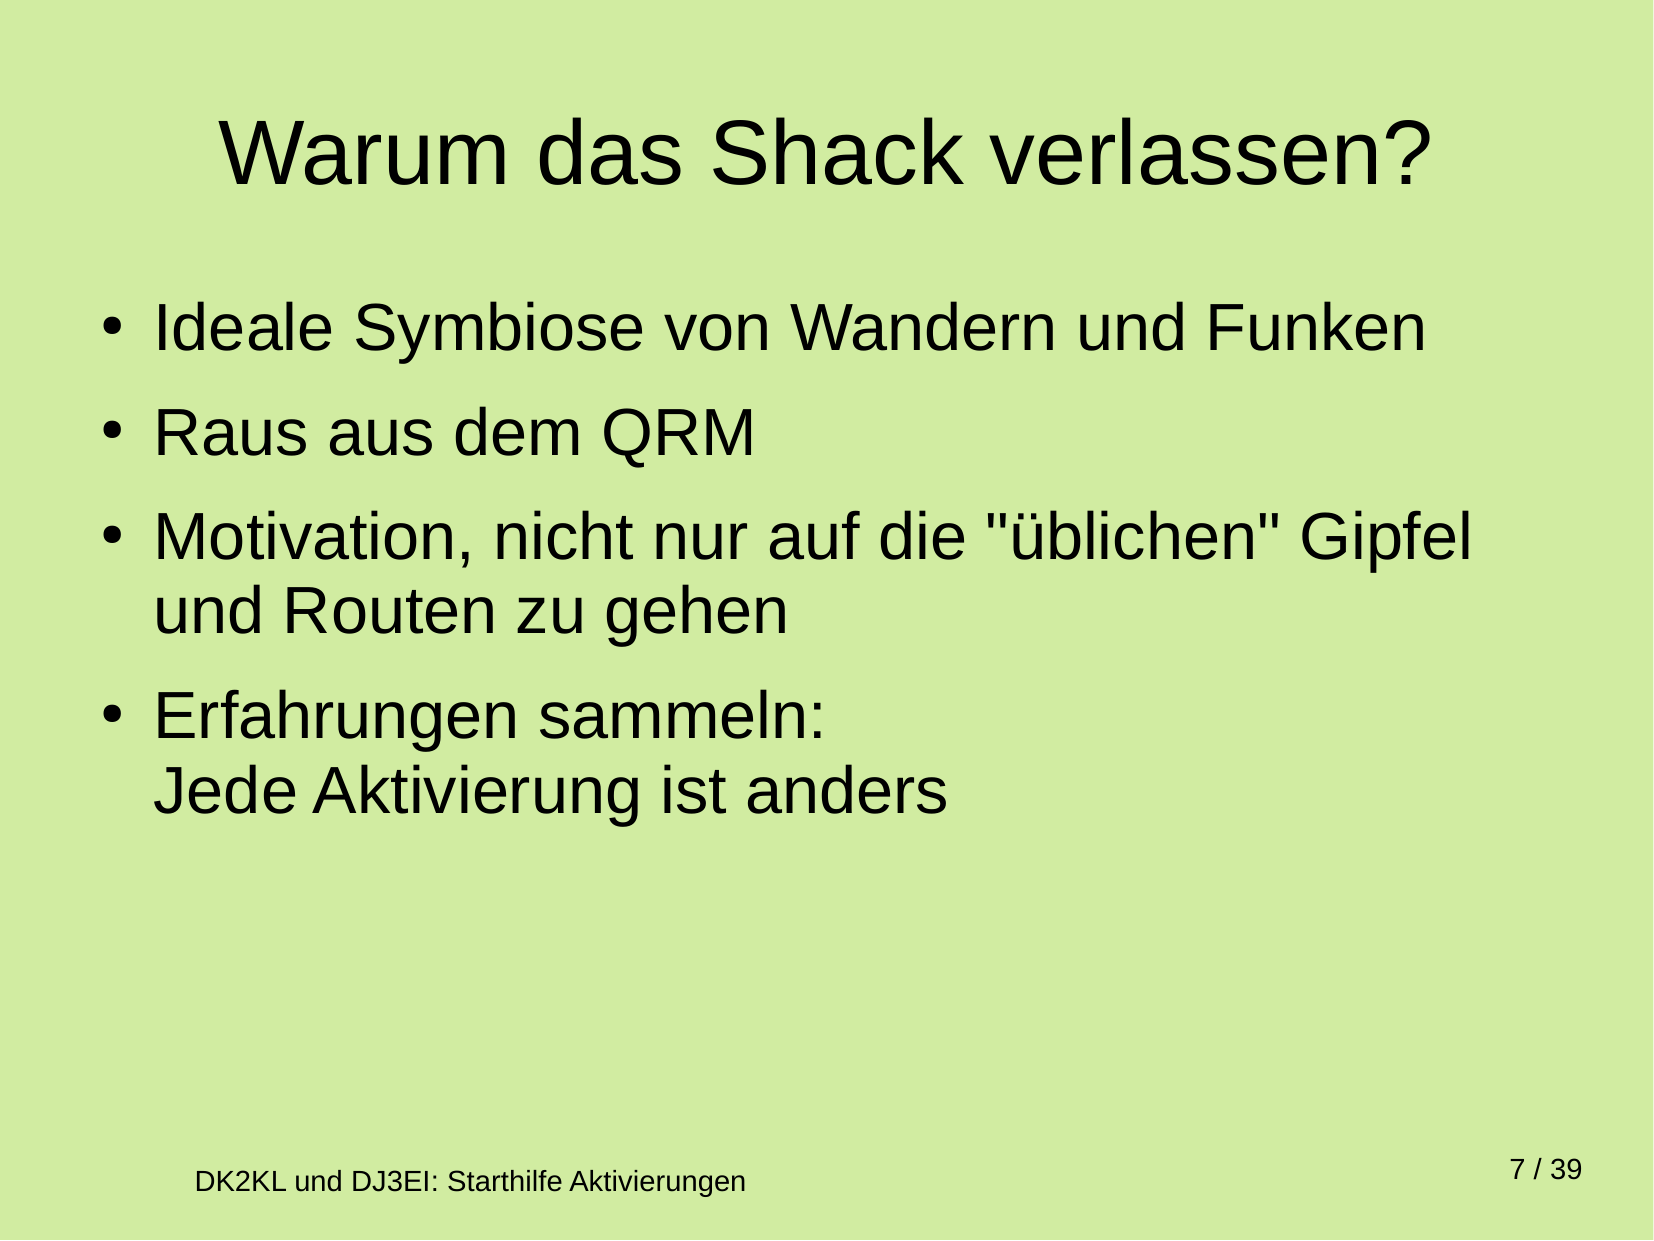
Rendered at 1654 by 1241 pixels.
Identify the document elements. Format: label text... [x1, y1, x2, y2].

list Ideale Symbiose von Wandern und Funken Raus aus dem QRM Motivation, nicht nur auf die "üblichen" Gipfel und Routen zu gehen Erfahrungen sammeln: Jede Aktivierung ist anders [82, 290, 1571, 1010]
title Warum das Shack verlassen? [82, 49, 1571, 257]
